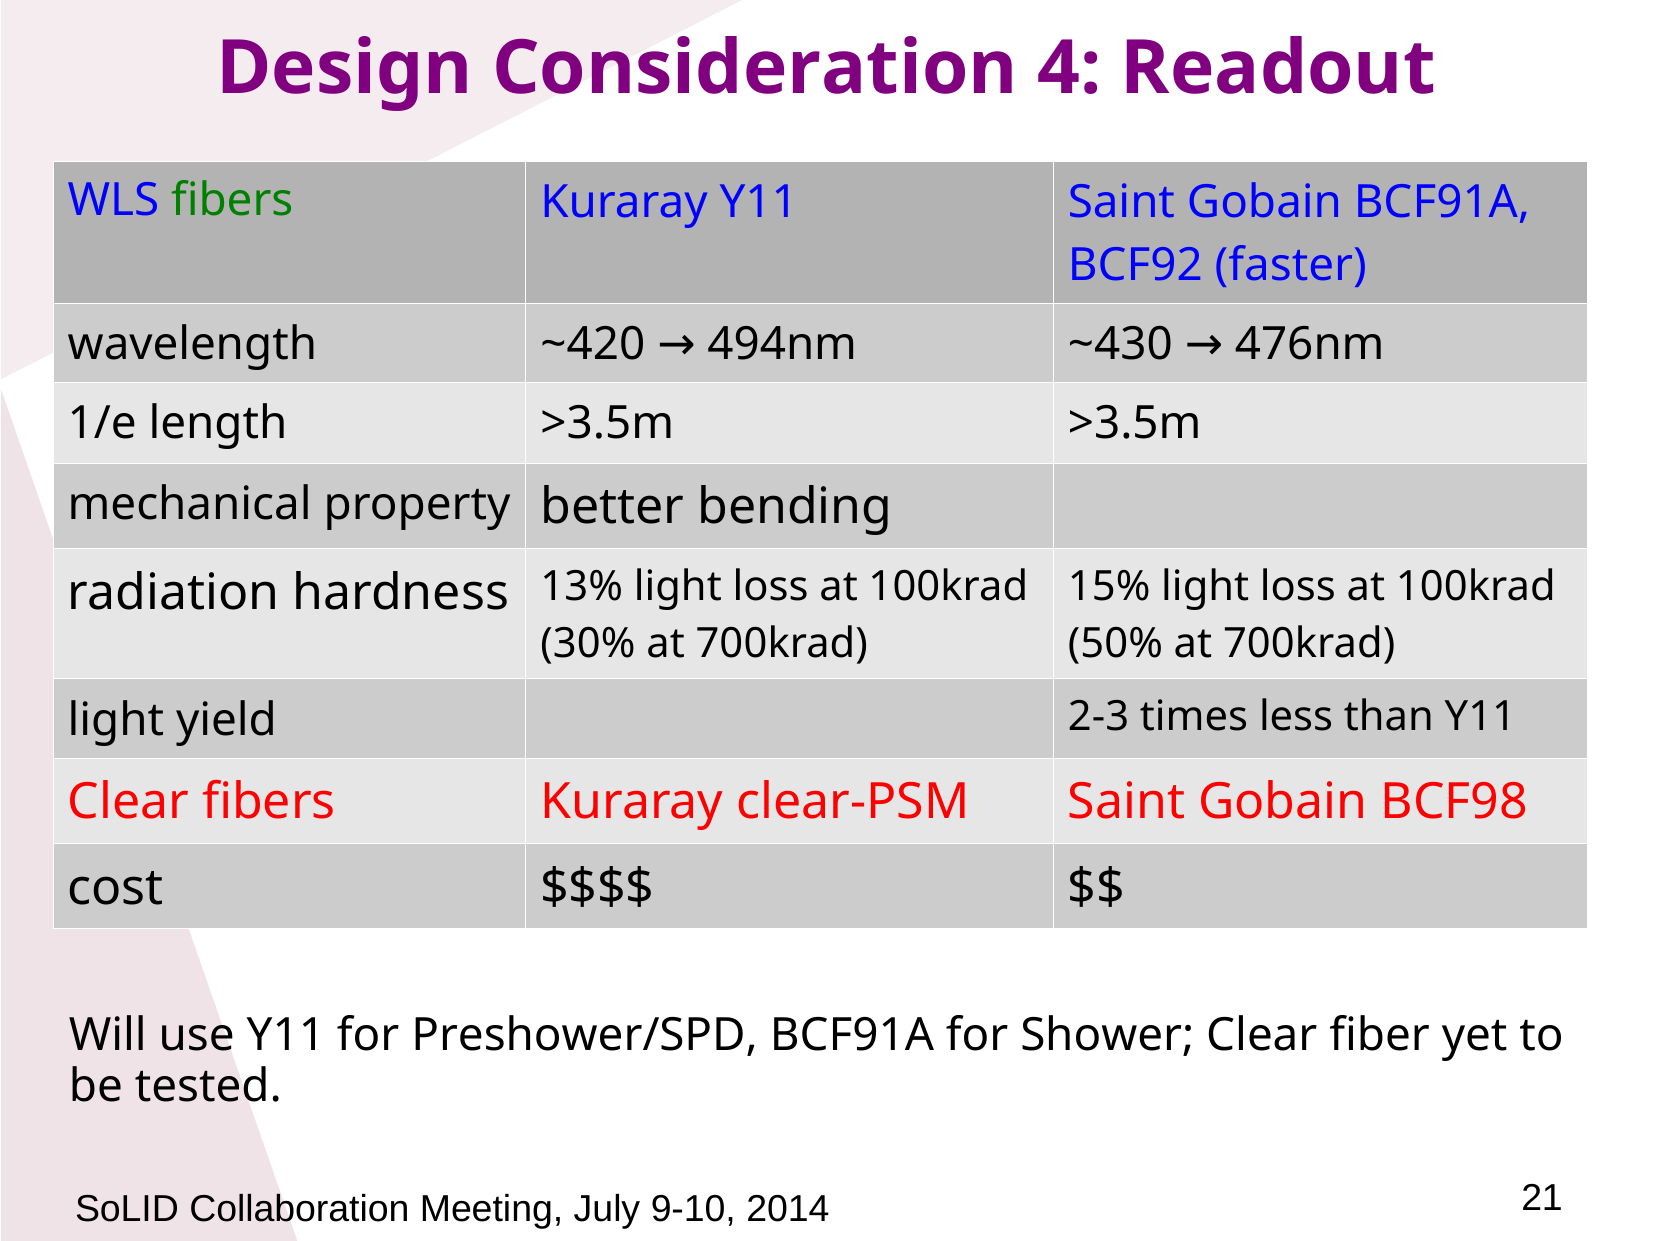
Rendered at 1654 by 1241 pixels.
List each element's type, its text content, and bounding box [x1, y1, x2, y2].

table_header WLS fibers [54, 162, 525, 303]
table_cell >3.5m [526, 383, 1053, 463]
table_header Saint Gobain BCF91A, BCF92 (faster) [1054, 162, 1587, 303]
table_cell wavelength [54, 304, 525, 382]
table_cell 1/e length [54, 383, 525, 463]
table_cell [1054, 464, 1587, 548]
table_cell better bending [526, 464, 1053, 548]
table_cell 13% light loss at 100krad (30% at 700krad) [526, 549, 1053, 678]
table_cell [526, 679, 1053, 758]
table_cell $$$$ [526, 844, 1053, 928]
table_cell 2-3 times less than Y11 [1054, 679, 1587, 758]
table_cell radiation hardness [54, 549, 525, 678]
text_box Design Consideration 4: Readout [0, 19, 1653, 202]
table_cell ~420 → 494nm [526, 304, 1053, 382]
table_cell cost [54, 844, 525, 928]
table_cell Kuraray clear-PSM [526, 759, 1053, 843]
table_cell >3.5m [1054, 383, 1587, 463]
table_cell mechanical property [54, 464, 525, 548]
table_cell 15% light loss at 100krad (50% at 700krad) [1054, 549, 1587, 678]
table_cell ~430 → 476nm [1054, 304, 1587, 382]
table_header Kuraray Y11 [526, 162, 1053, 303]
table_cell light yield [54, 679, 525, 758]
table_cell $$ [1054, 844, 1587, 928]
table_cell Saint Gobain BCF98 [1054, 759, 1587, 843]
table_cell Clear fibers [54, 759, 525, 843]
text_box Will use Y11 for Preshower/SPD, BCF91A for Shower; Clear fiber yet to be tested. [54, 1001, 1592, 1153]
